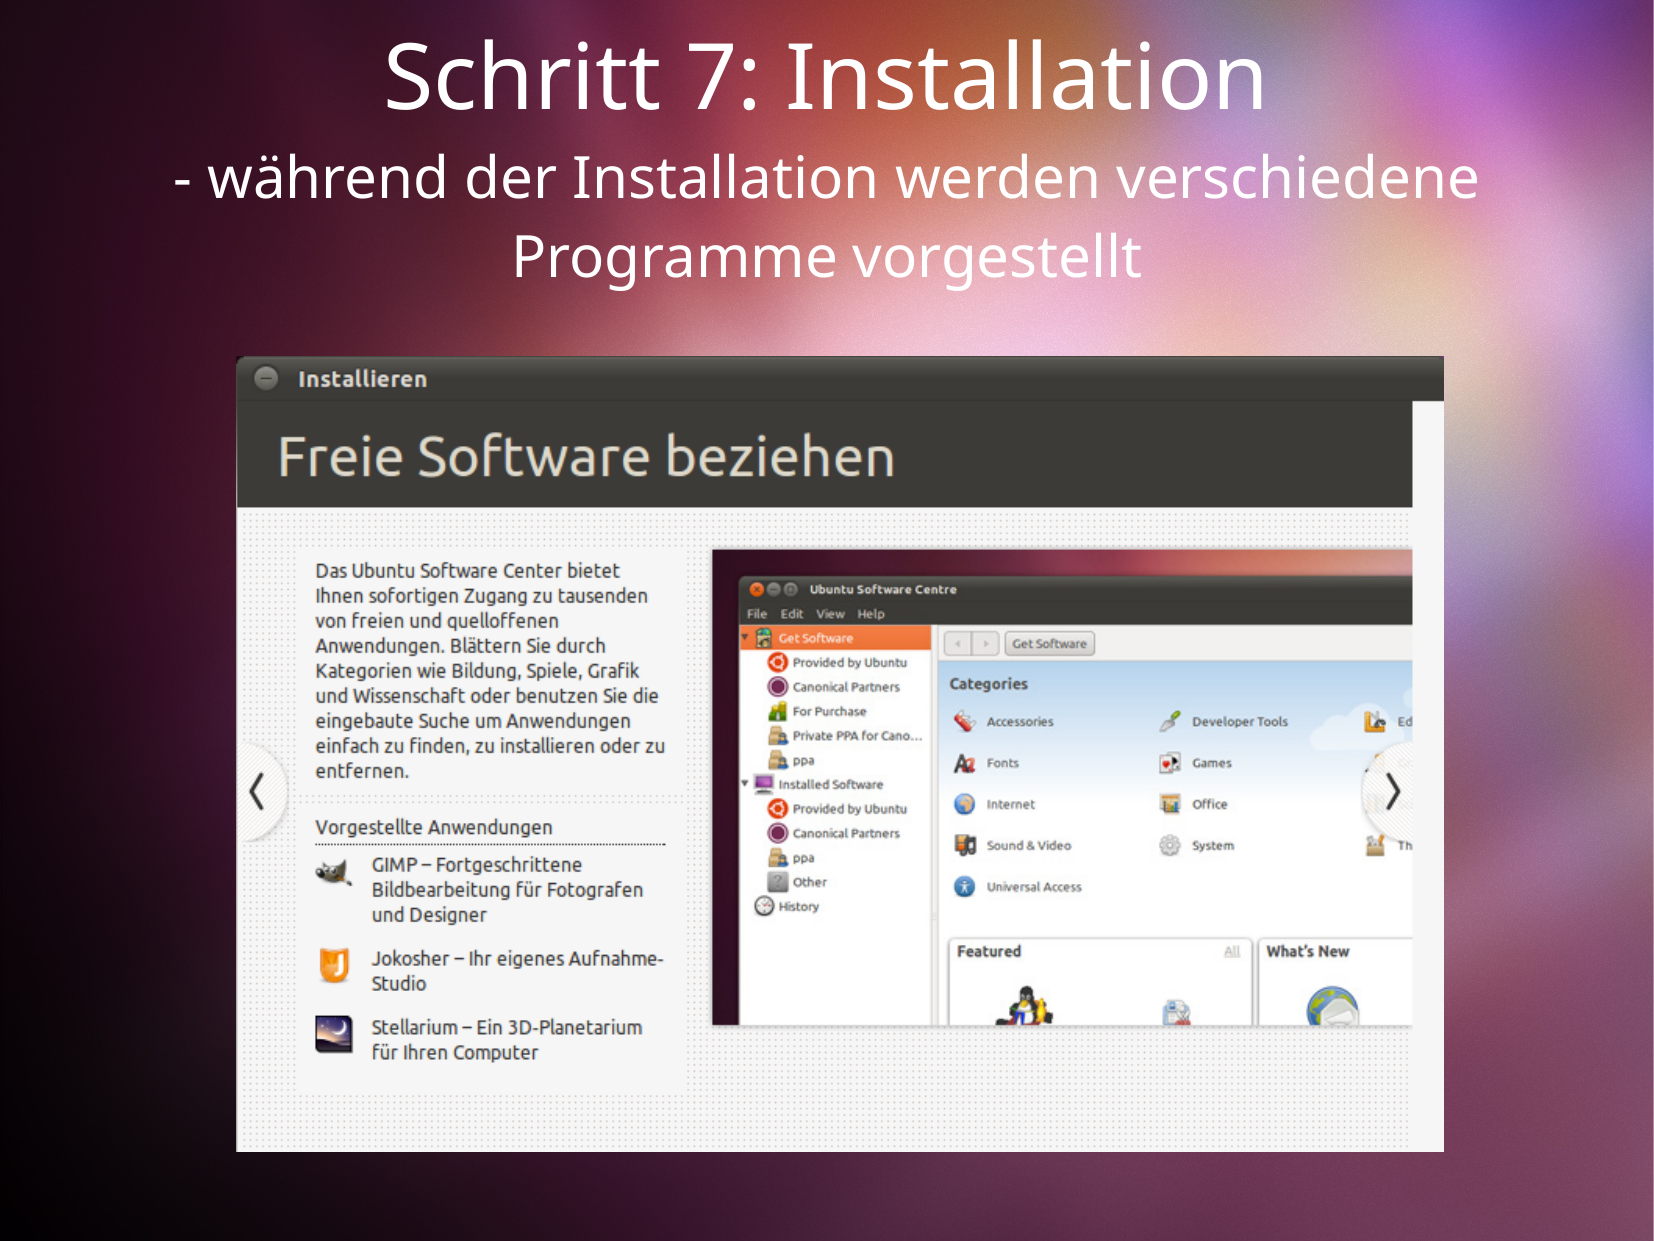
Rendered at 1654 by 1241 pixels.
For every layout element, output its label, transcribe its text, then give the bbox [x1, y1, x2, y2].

picture [0, 0, 1654, 1241]
title Schritt 7: Installation - während der Installation werden verschiedene Programme vorgestellt [82, 36, 1571, 270]
